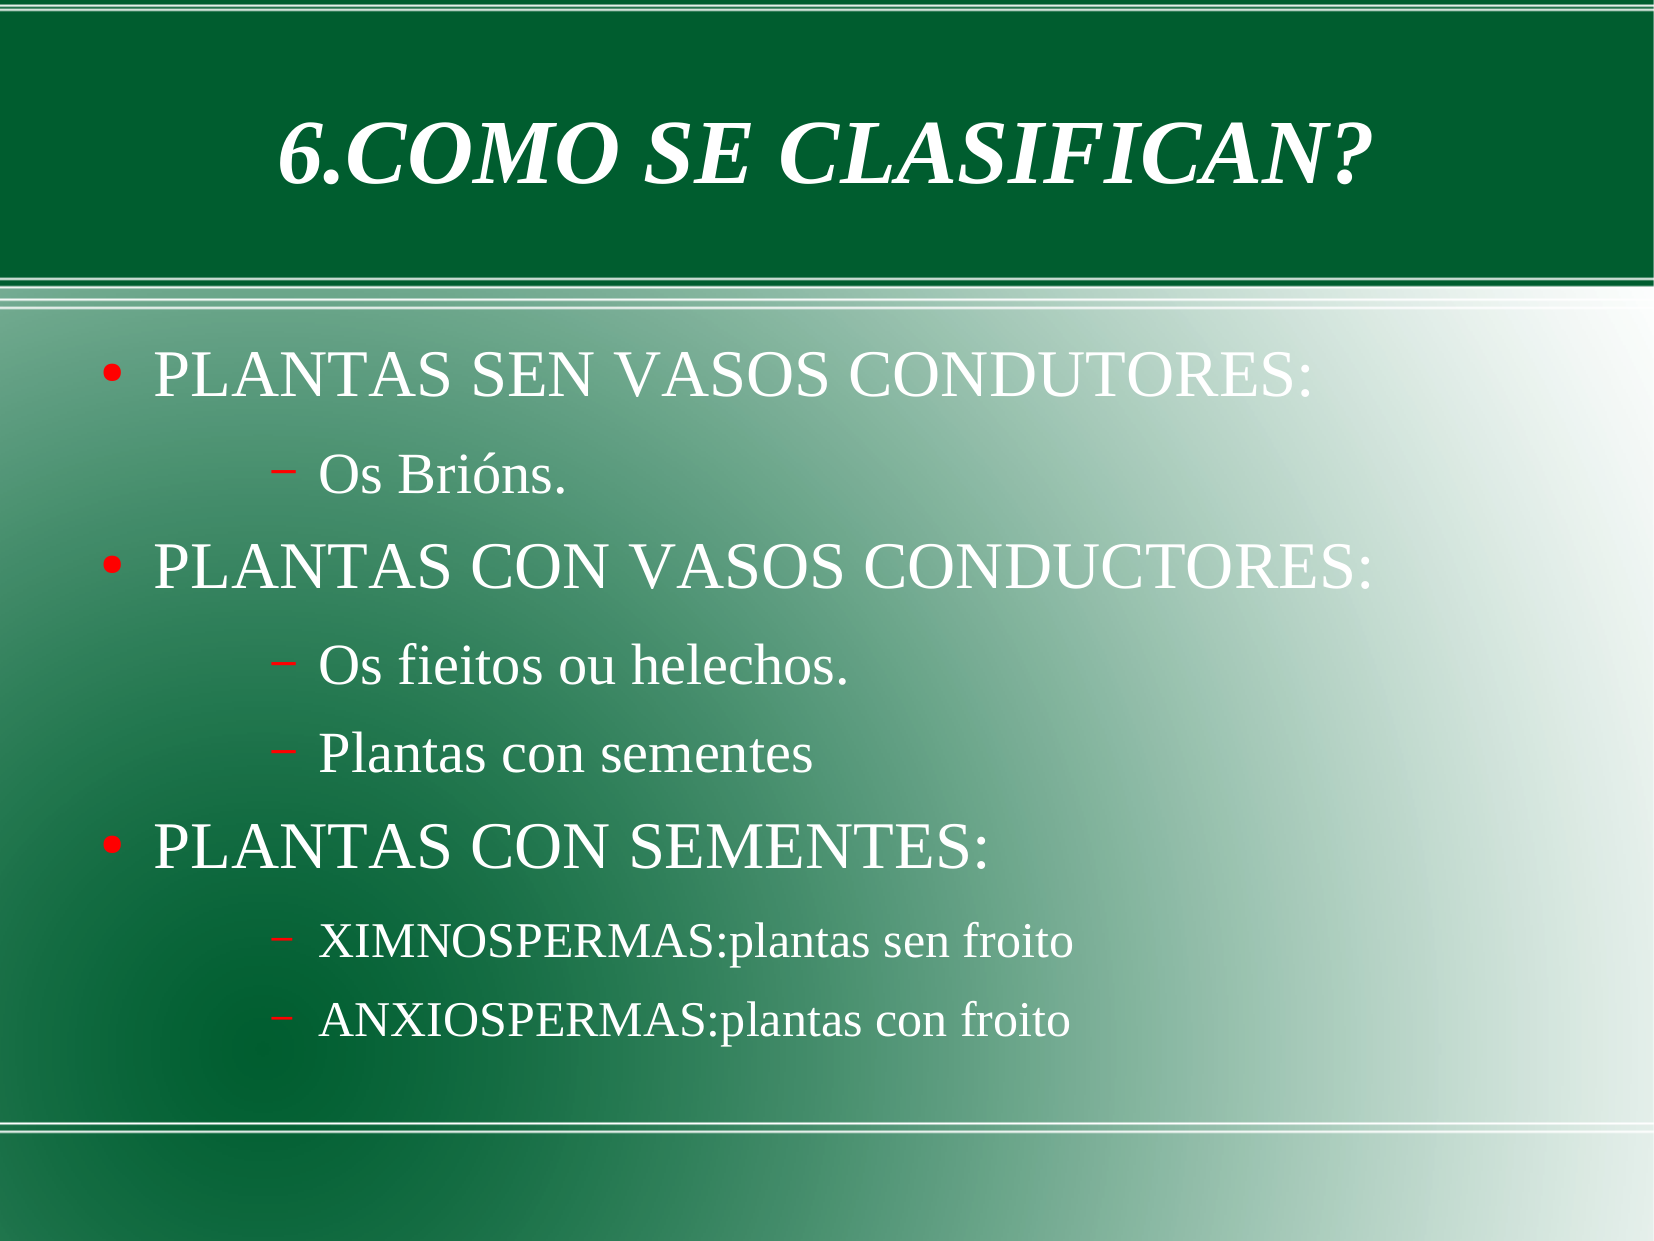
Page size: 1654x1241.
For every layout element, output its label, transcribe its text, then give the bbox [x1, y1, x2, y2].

picture [0, 0, 1654, 1241]
list PLANTAS SEN VASOS CONDUTORES: Os Brións. PLANTAS CON VASOS CONDUCTORES: Os fieitos ou helechos. Plantas con sementes PLANTAS CON SEMENTES: XIMNOSPERMAS:plantas sen froito ANXIOSPERMAS:plantas con froito [82, 337, 1571, 1156]
title 6.COMO SE CLASIFICAN? [82, 49, 1571, 257]
